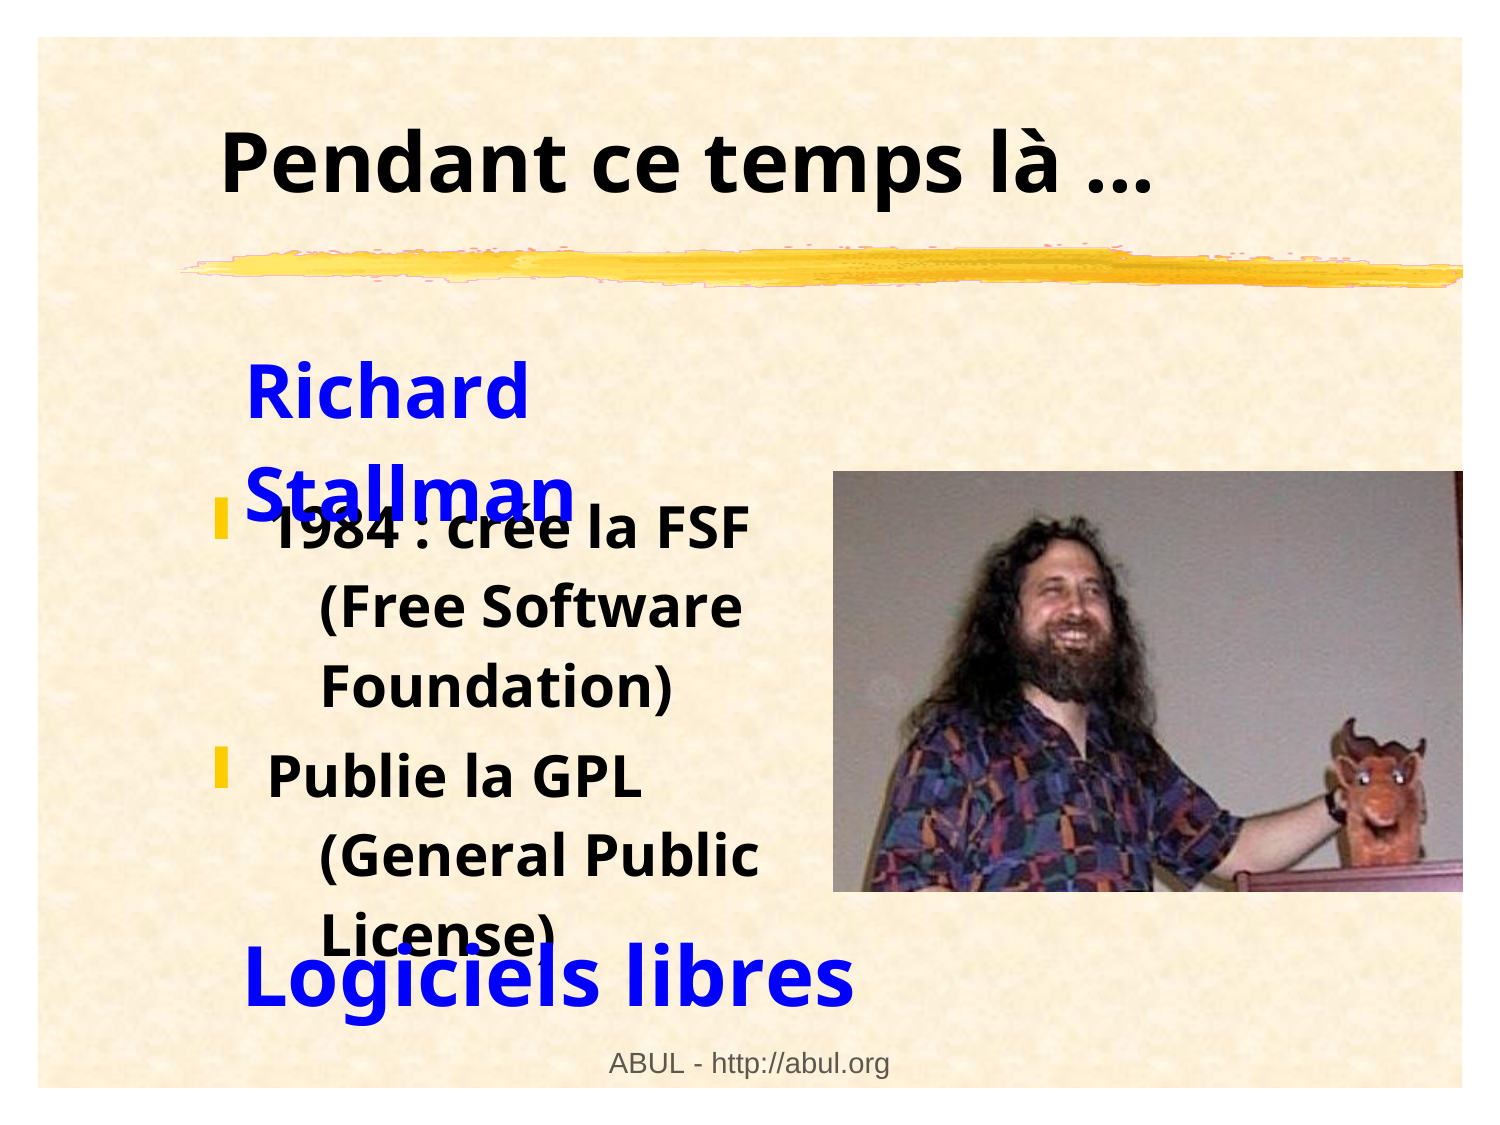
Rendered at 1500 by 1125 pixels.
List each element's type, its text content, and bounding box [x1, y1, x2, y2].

list 1984 : crée la FSF (Free Software Foundation) Publie la GPL (General Public License) [163, 478, 849, 914]
text_box Richard Stallman [229, 331, 879, 435]
text_box Logiciels libres [226, 909, 919, 1022]
picture [37, 37, 1463, 1088]
title Pendant ce temps là ... [203, 72, 1439, 248]
